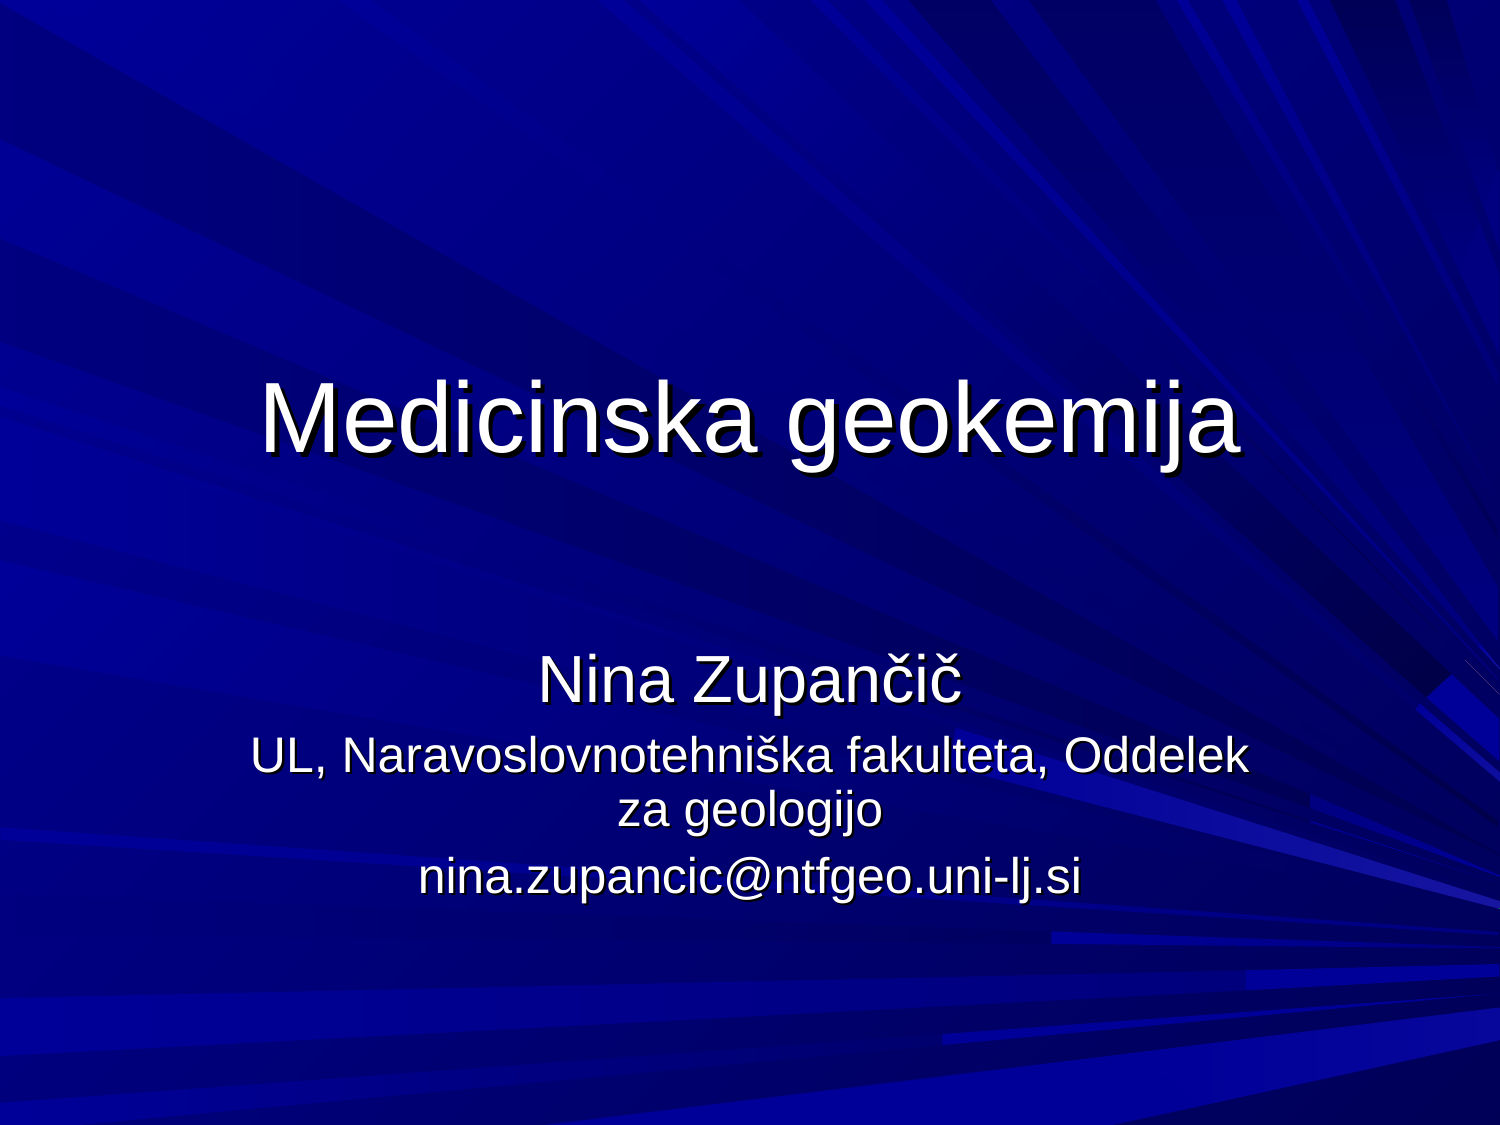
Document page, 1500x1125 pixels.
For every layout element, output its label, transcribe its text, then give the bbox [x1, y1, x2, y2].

subtitle Nina Zupančič UL, Naravoslovnotehniška fakulteta, Oddelek za geologijo nina.zupancic@ntfgeo.uni-lj.si [225, 637, 1276, 926]
title Medicinska geokemija [75, 262, 1426, 563]
